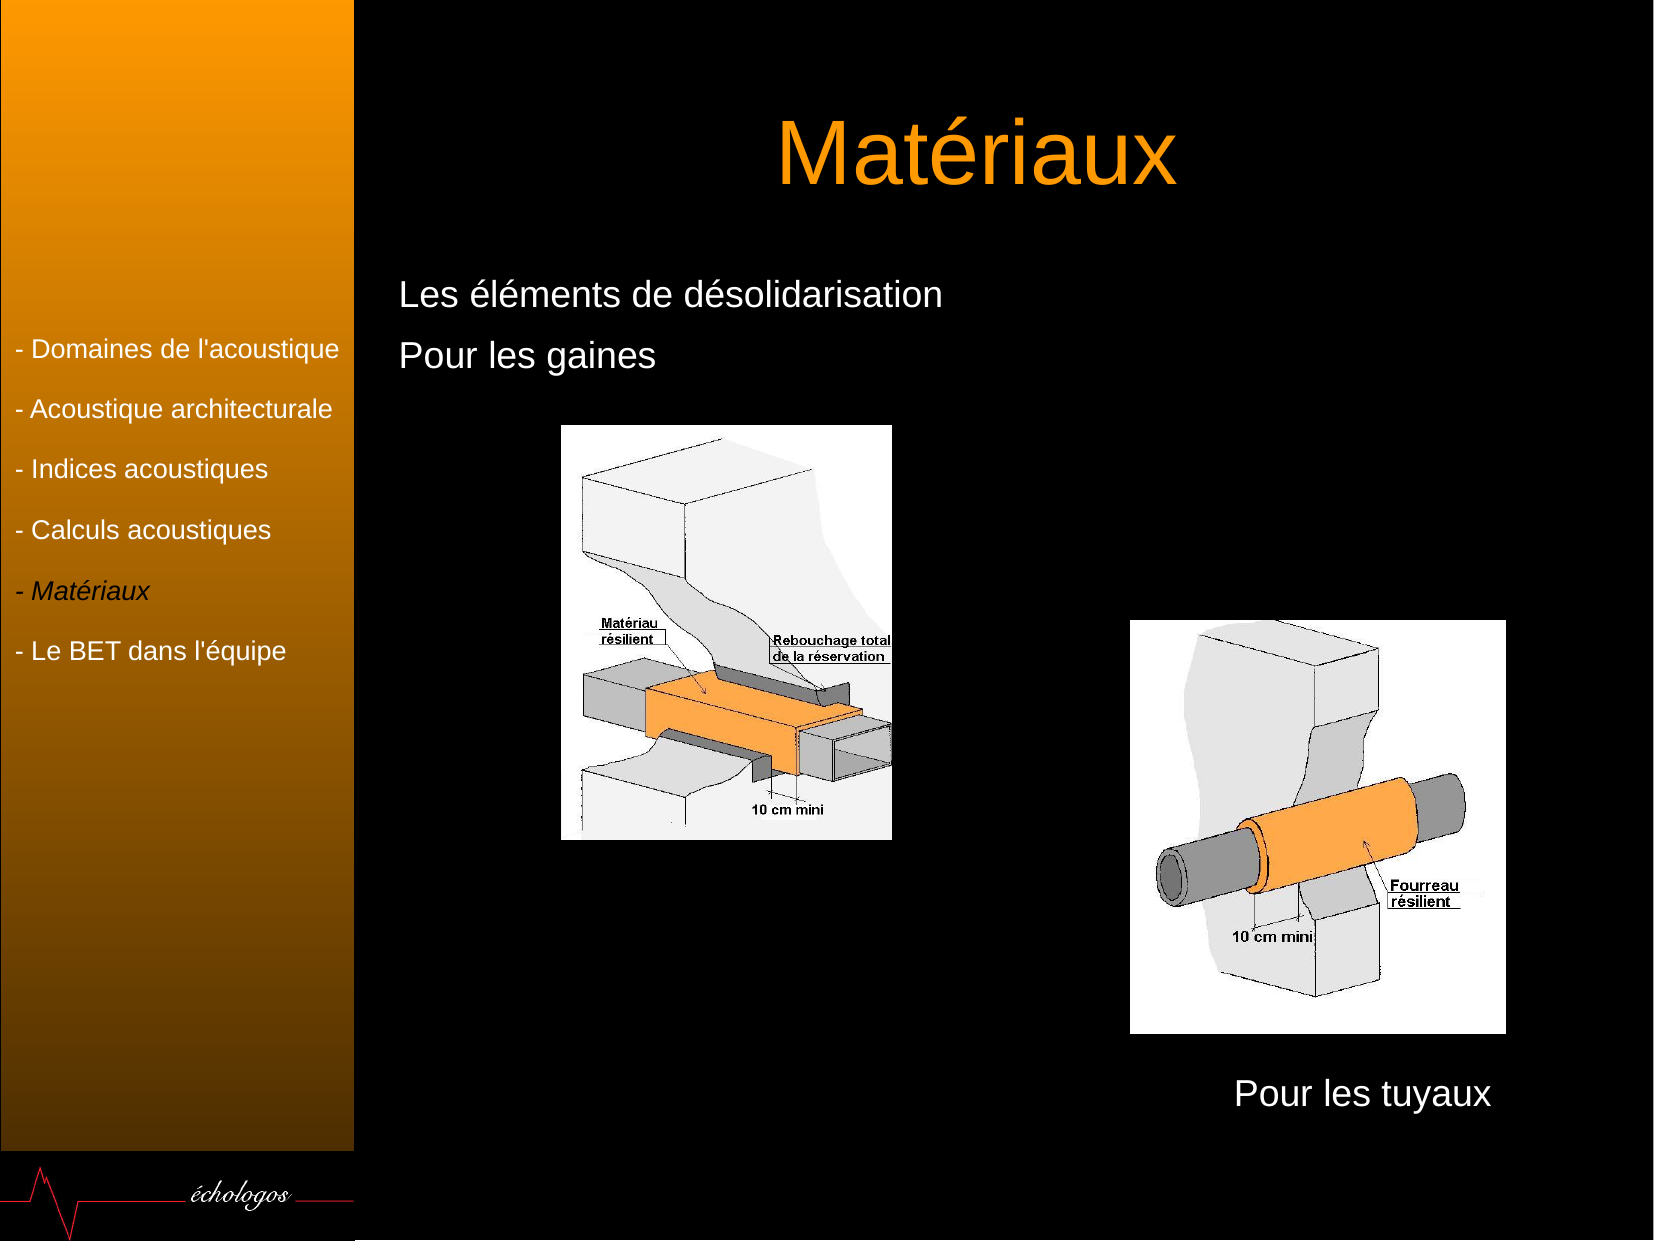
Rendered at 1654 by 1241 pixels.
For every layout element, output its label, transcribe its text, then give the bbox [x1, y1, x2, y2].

title Matériaux [383, 56, 1571, 250]
picture [0, 1166, 355, 1241]
text_box Pour les tuyaux [1219, 1065, 1506, 1123]
text_box - Domaines de l'acoustique - Acoustique architecturale - Indices acoustiques - Calculs acoustiques - Matériaux - Le BET dans l'équipe [0, 326, 355, 756]
text_box Pour les gaines [383, 327, 672, 384]
text_box Les éléments de désolidarisation [384, 266, 959, 323]
picture [1130, 620, 1506, 1034]
picture [561, 425, 892, 840]
